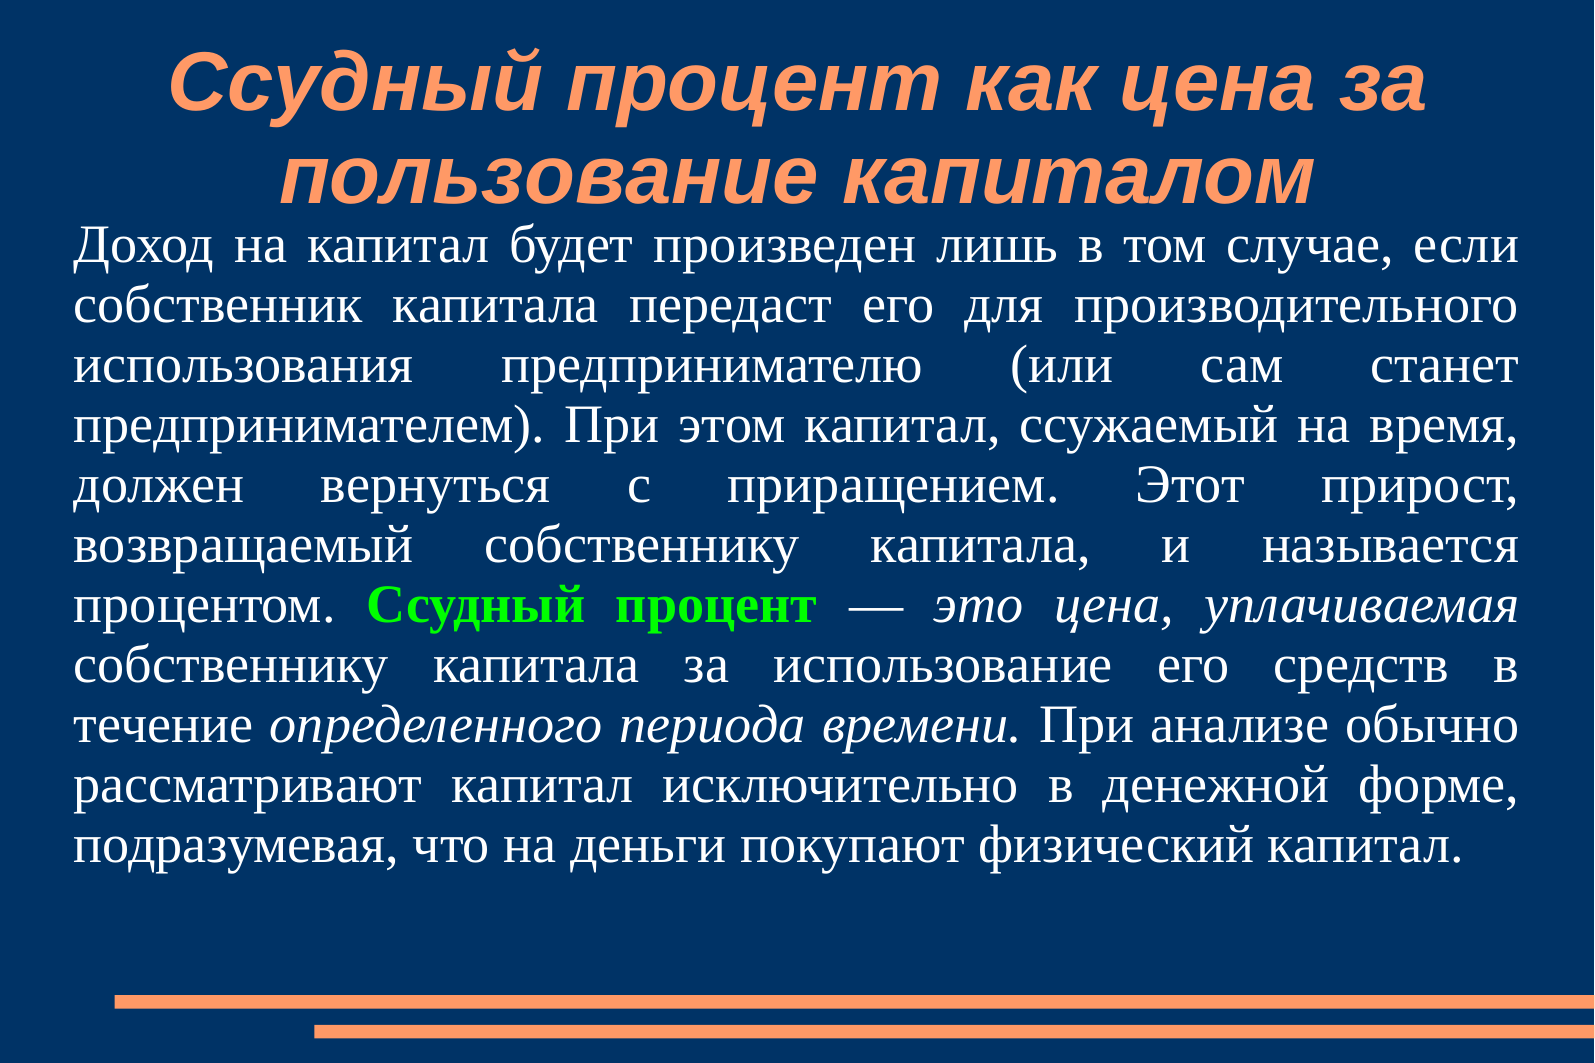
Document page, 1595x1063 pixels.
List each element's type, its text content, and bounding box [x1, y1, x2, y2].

title Ссудный процент как цена за пользование капиталом [117, 35, 1479, 206]
text_box Доход на капитал будет произведен лишь в том случае, если собственник капитала передаст его для производительного использования предпринимателю (или сам станет предпринимателем). При этом капитал, ссужаемый на время, должен вернуться с приращением. Этот прирост, возвращаемый собственнику капитала, и называется процентом. Ссудный процент — это цена, уплачиваемая собственнику капитала за использование его средств в течение определенного периода времени. При анализе обычно рассматривают капитал исключительно в денежной форме, подразумевая, что на деньги покупают физический капитал. [59, 206, 1536, 975]
